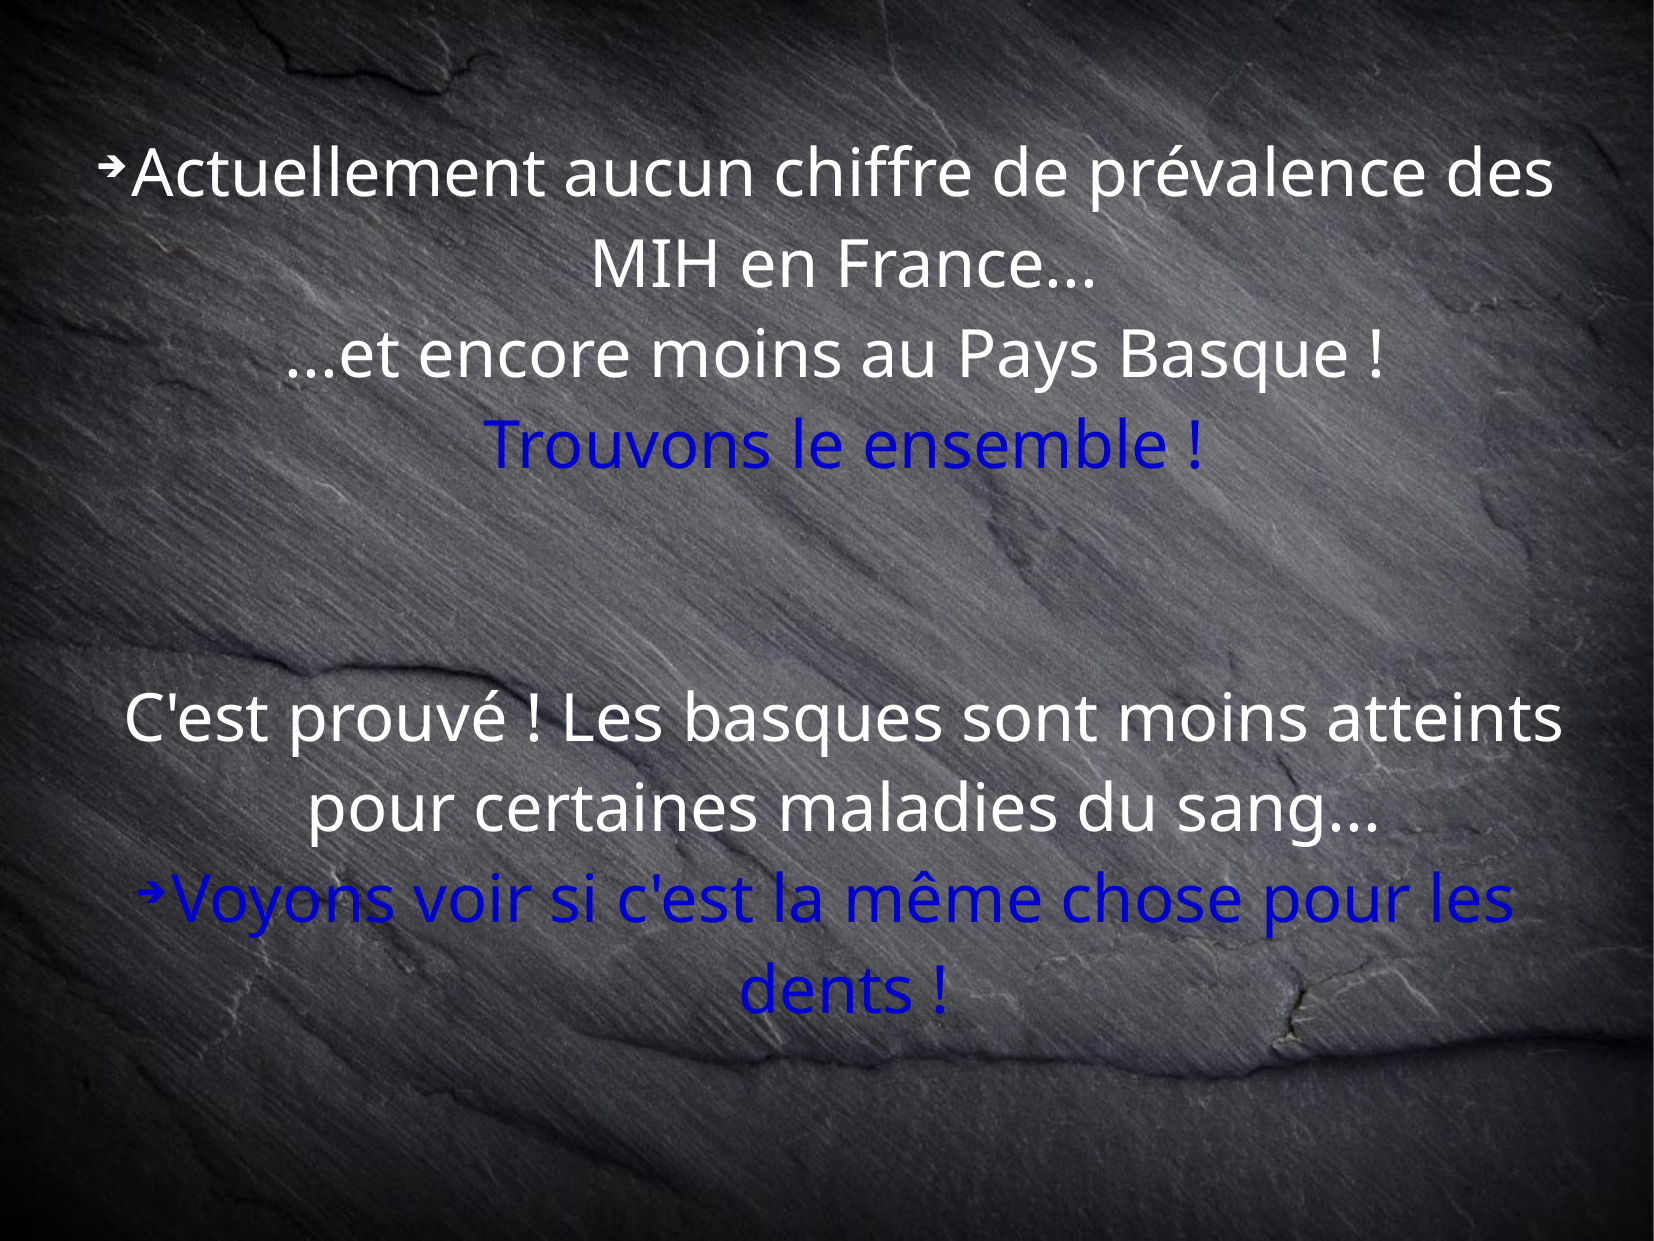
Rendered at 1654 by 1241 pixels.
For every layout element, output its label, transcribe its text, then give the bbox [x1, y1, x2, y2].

subtitle Actuellement aucun chiffre de prévalence des MIH en France... ...et encore moins au Pays Basque ! Trouvons le ensemble ! C'est prouvé ! Les basques sont moins atteints pour certaines maladies du sang... Voyons voir si c'est la même chose pour les dents ! [82, 49, 1571, 1109]
picture [0, 0, 1654, 1241]
